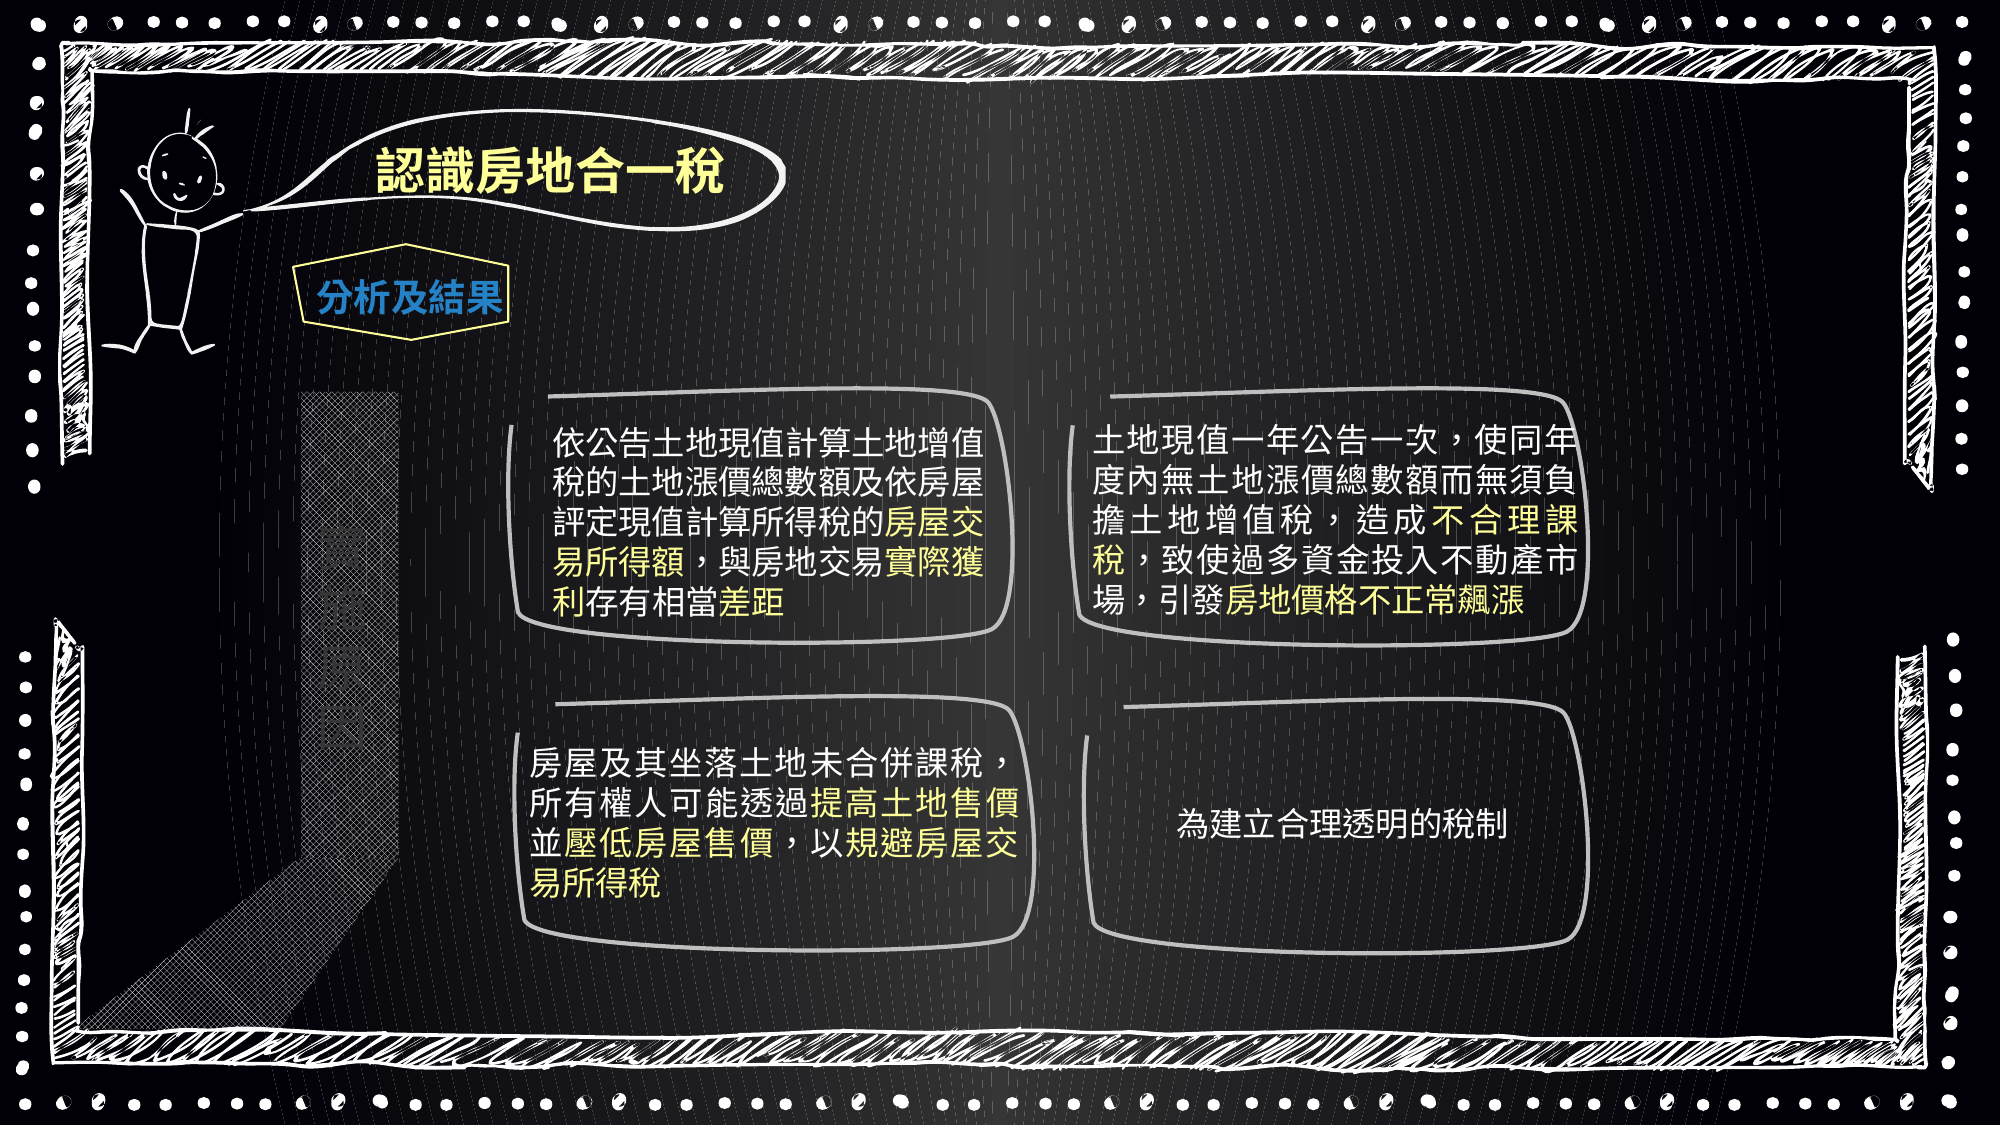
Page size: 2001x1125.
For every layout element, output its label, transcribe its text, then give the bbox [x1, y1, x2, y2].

text_box 依公告土地現值計算土地增值稅的土地漲價總數額及依房屋評定現值計算所得稅的房屋交易所得額，與房地交易實際獲利存有相當差距 [537, 414, 1014, 629]
text_box 房屋及其坐落土地未合併課稅，所有權人可能透過提高土地售價並壓低房屋售價，以規避房屋交易所得稅 [1022, 734, 1035, 808]
text_box 房屋及其坐落土地未合併課稅，所有權人可能透過提高土地售價並壓低房屋售價，以規避房屋交易所得稅 [517, 734, 1032, 910]
text_box [72, 391, 399, 1030]
text_box 分析及結果 [201, 266, 586, 327]
text_box 土地現值一年公告一次，使同年度內無土地漲價總數額而無須負擔土地增值稅，造成不合理課稅，致使過多資金投入不動產市場，引發房地價格不正常飆漲 [1077, 411, 1593, 627]
picture [101, 108, 786, 356]
text_box 實施原因 [302, 509, 394, 805]
text_box 認識房地合一稅 [360, 132, 891, 207]
text_box 為建立合理透明的稅制 [1161, 795, 1544, 851]
